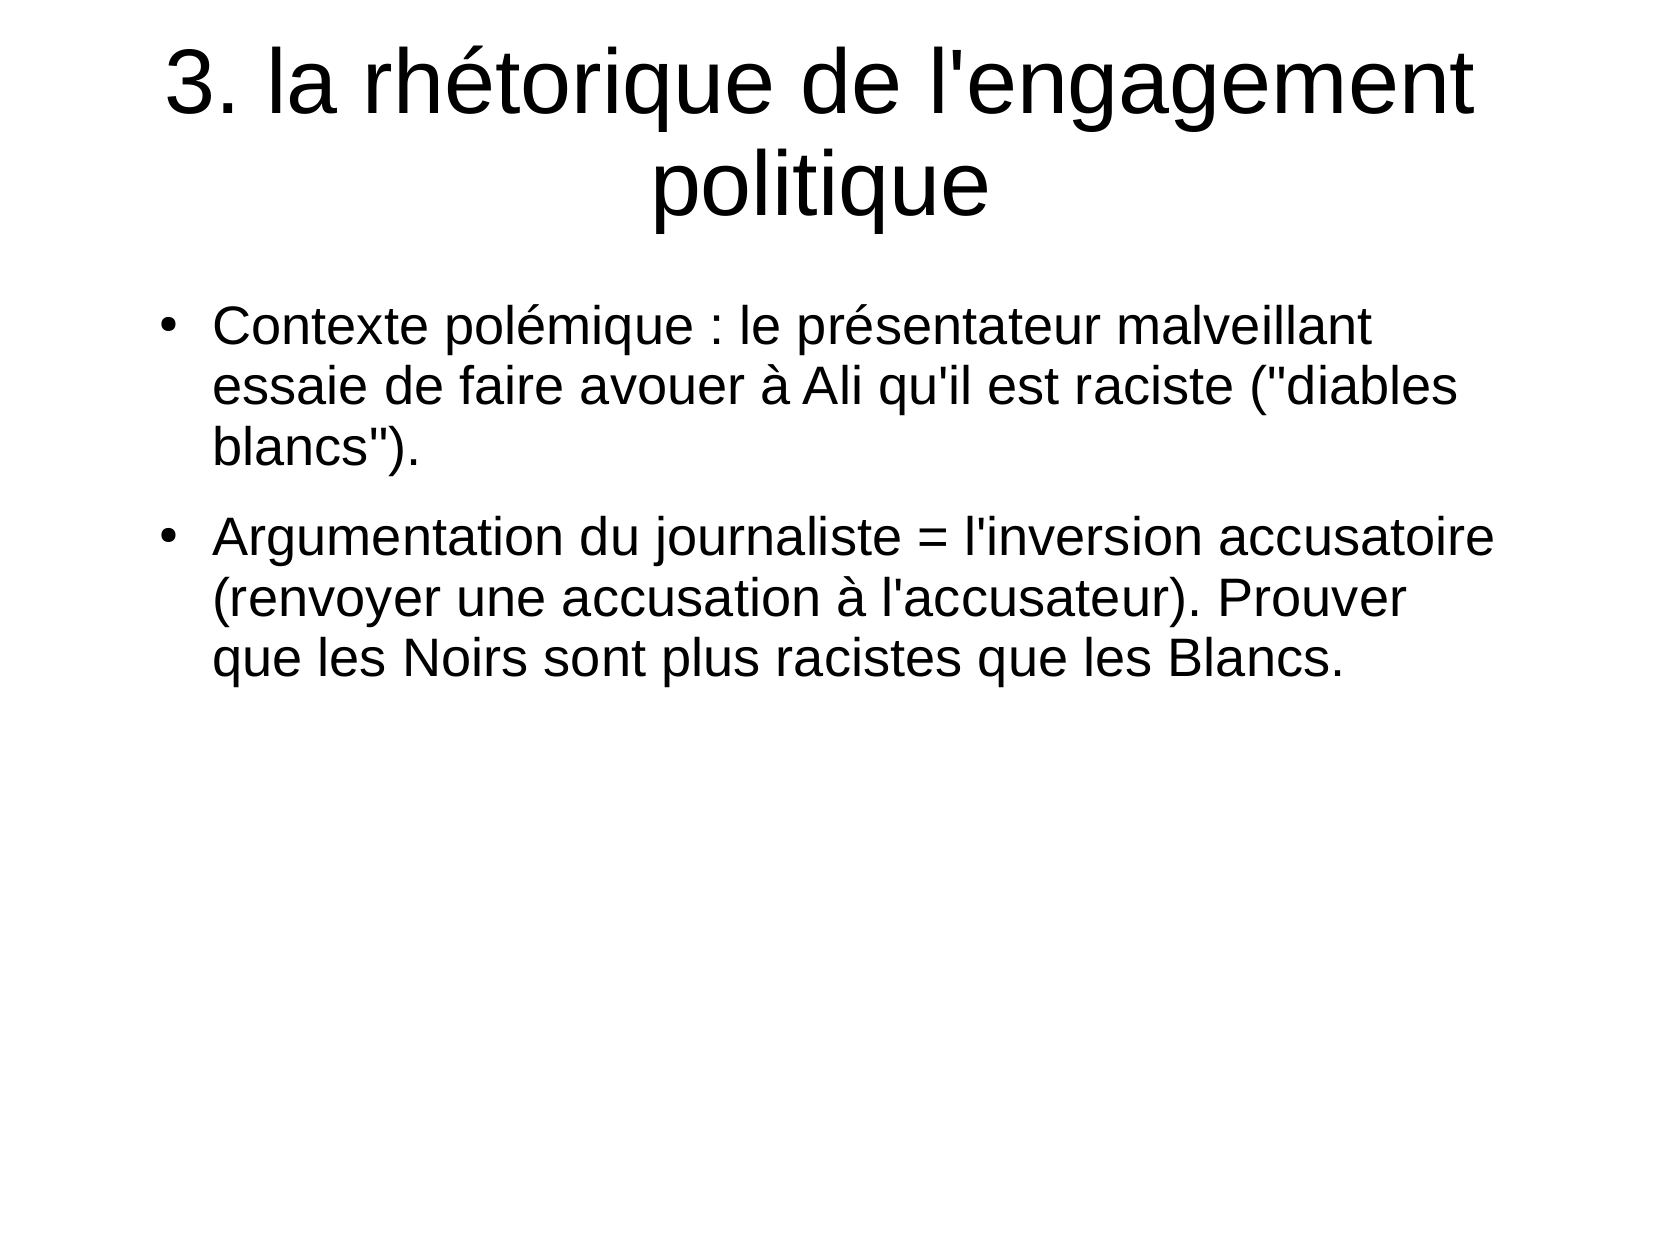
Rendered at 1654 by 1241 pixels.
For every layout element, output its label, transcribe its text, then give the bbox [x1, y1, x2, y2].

title 3. la rhétorique de l'engagement politique [76, 29, 1565, 237]
list Contexte polémique : le présentateur malveillant essaie de faire avouer à Ali qu'il est raciste ("diables blancs"). Argumentation du journaliste = l'inversion accusatoire (renvoyer une accusation à l'accusateur). Prouver que les Noirs sont plus racistes que les Blancs. [141, 295, 1506, 1241]
